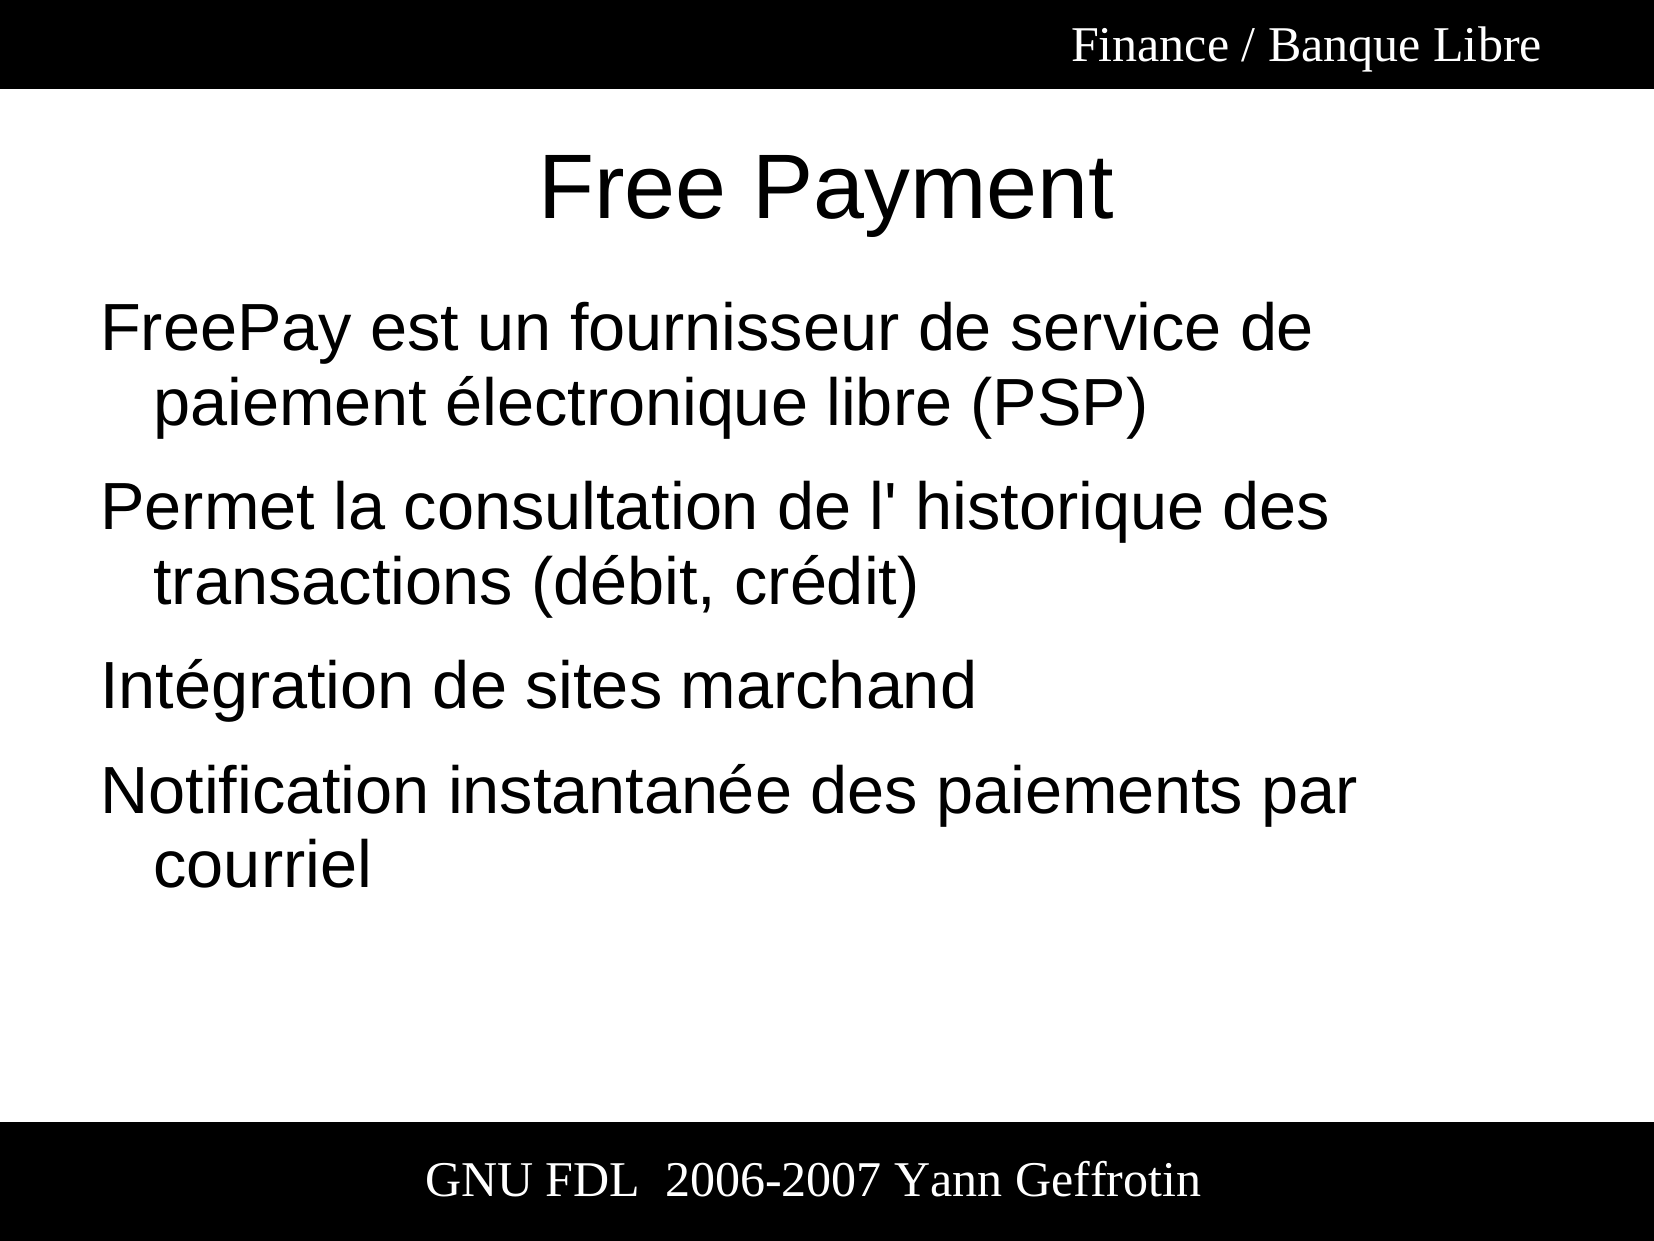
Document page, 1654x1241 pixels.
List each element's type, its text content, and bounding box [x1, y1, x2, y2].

list FreePay est un fournisseur de service de paiement électronique libre (PSP) Permet la consultation de l' historique des transactions (débit, crédit) Intégration de sites marchand Notification instantanée des paiements par courriel [82, 290, 1571, 1109]
title Free Payment [82, 118, 1571, 257]
